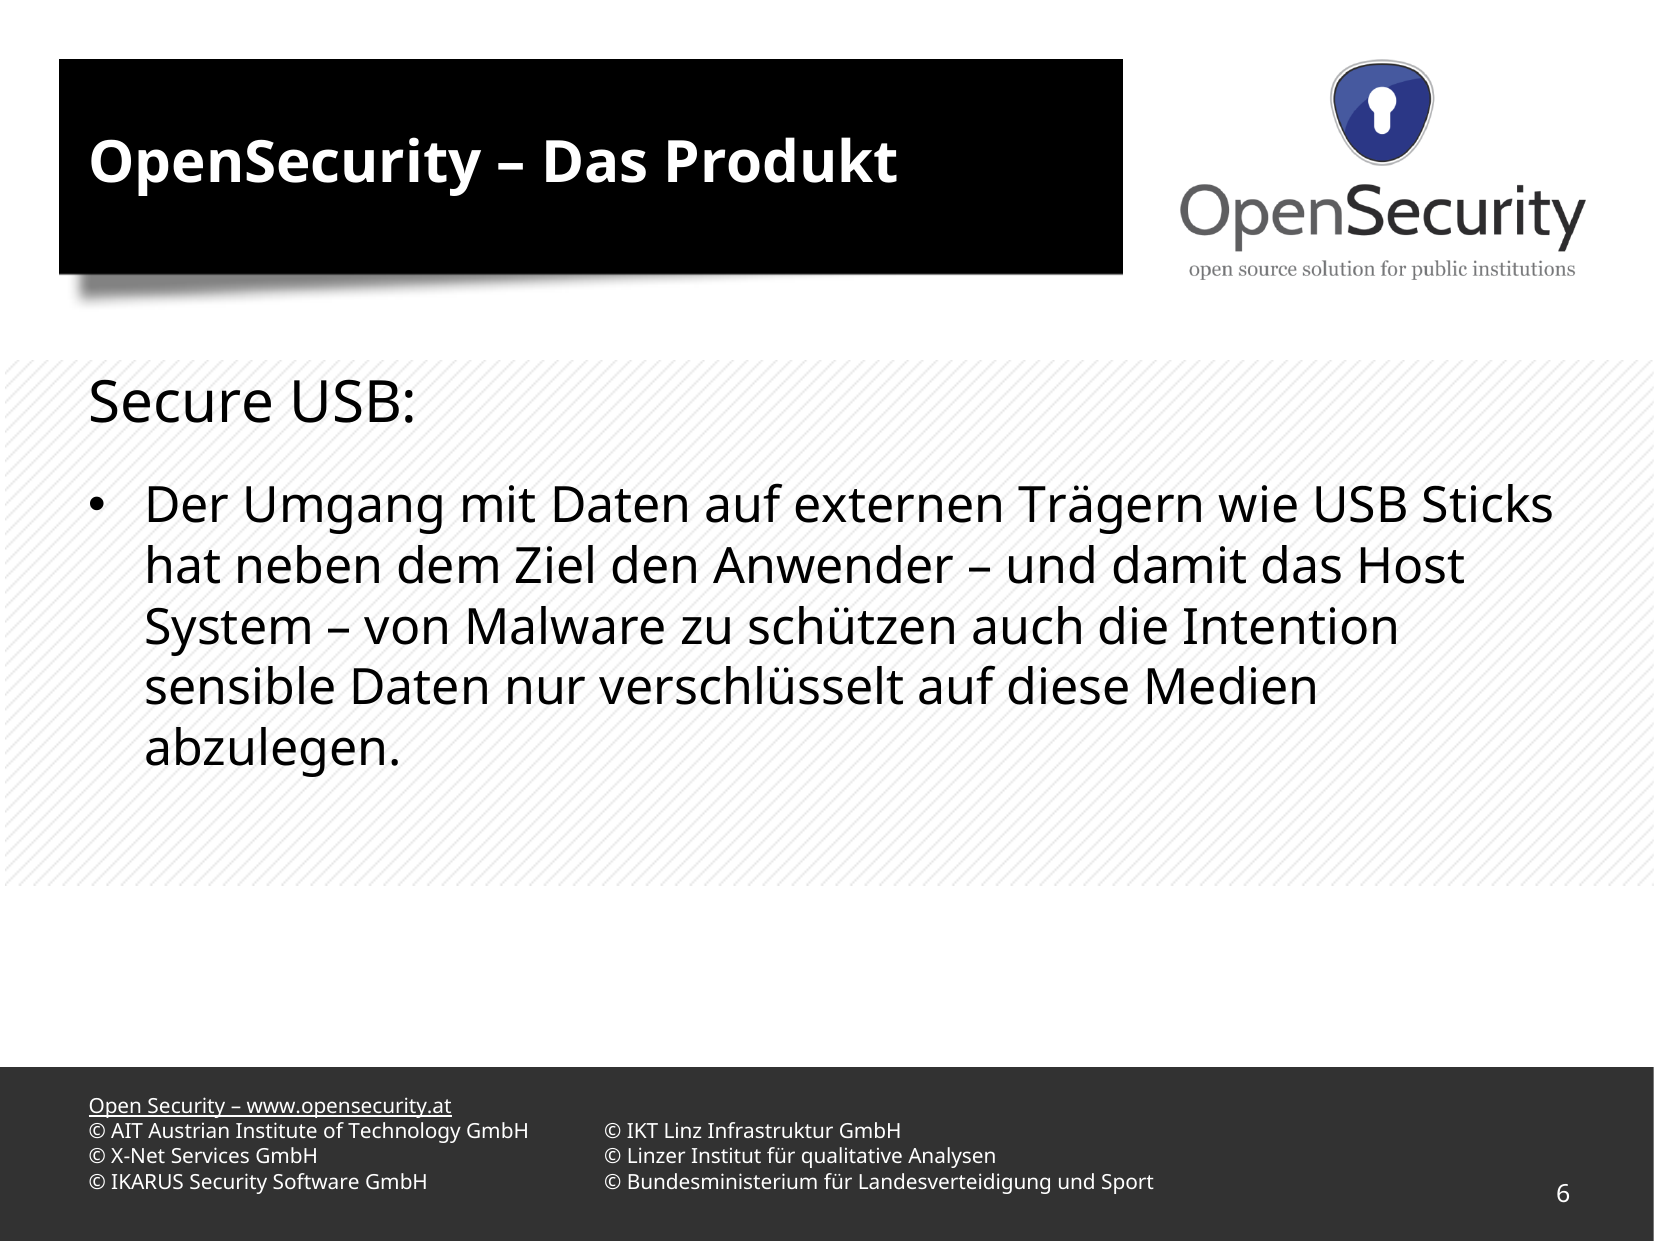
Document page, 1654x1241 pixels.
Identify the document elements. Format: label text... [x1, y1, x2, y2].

picture [1180, 59, 1586, 280]
text_box <Nummer> [1328, 1175, 1571, 1240]
text_box Secure USB: Der Umgang mit Daten auf externen Trägern wie USB Sticks hat neben dem Ziel den Anwender – und damit das Host System – von Malware zu schützen auch die Intention sensible Daten nur verschlüsselt auf diese Medien abzulegen. [88, 364, 1577, 1015]
picture [59, 59, 1123, 312]
text_box Open Security – www.opensecurity.at © AIT Austrian Institute of Technology GmbH © IKT Linz Infrastruktur GmbH © X-Net Services GmbH © Linzer Institut für qualitative Analysen © IKARUS Security Software GmbH © Bundesministerium für Landesverteidigung und Sport [88, 1092, 1270, 1226]
picture [5, 360, 1654, 886]
text_box OpenSecurity – Das Produkt [88, 58, 1122, 266]
picture [0, 1067, 1654, 1241]
